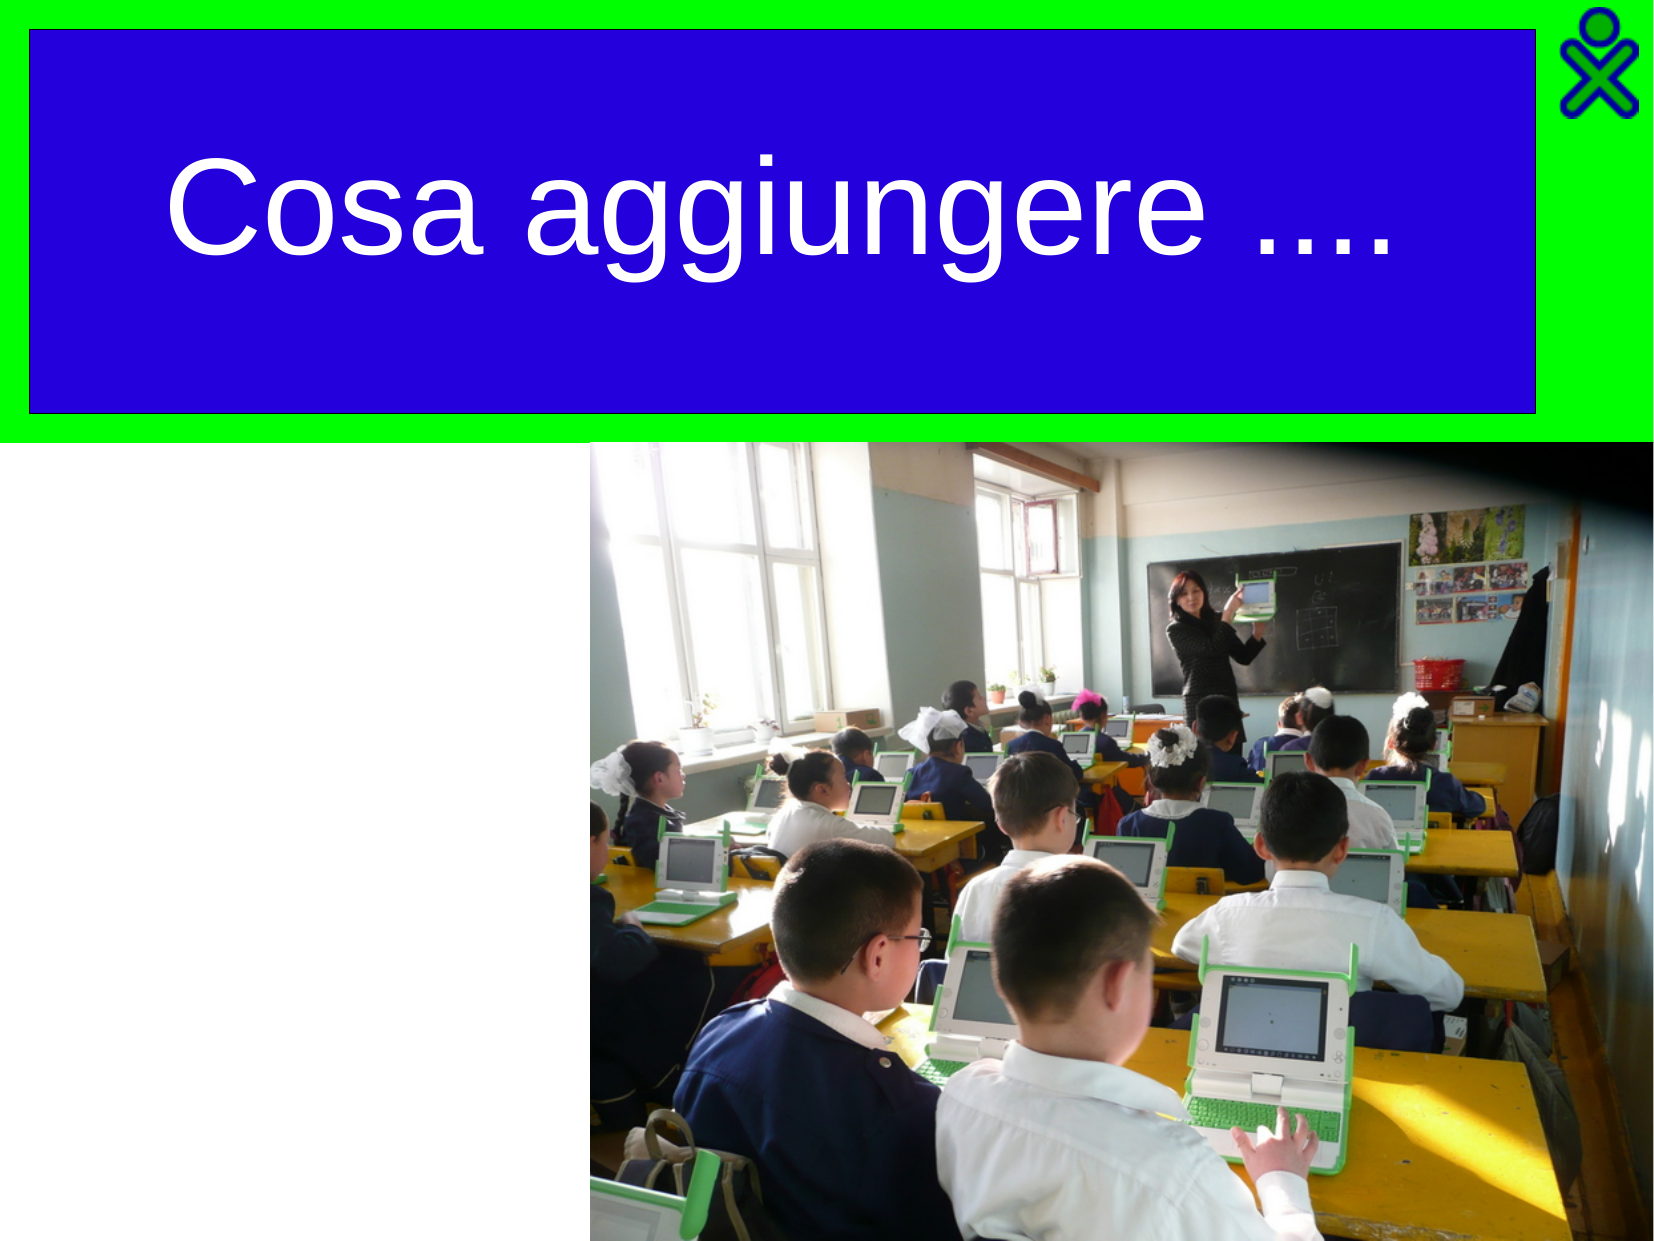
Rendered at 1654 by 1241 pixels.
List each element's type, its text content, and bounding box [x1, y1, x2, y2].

title Cosa aggiungere .... [59, 7, 1506, 407]
picture [1559, 7, 1639, 119]
picture [590, 442, 1654, 1241]
